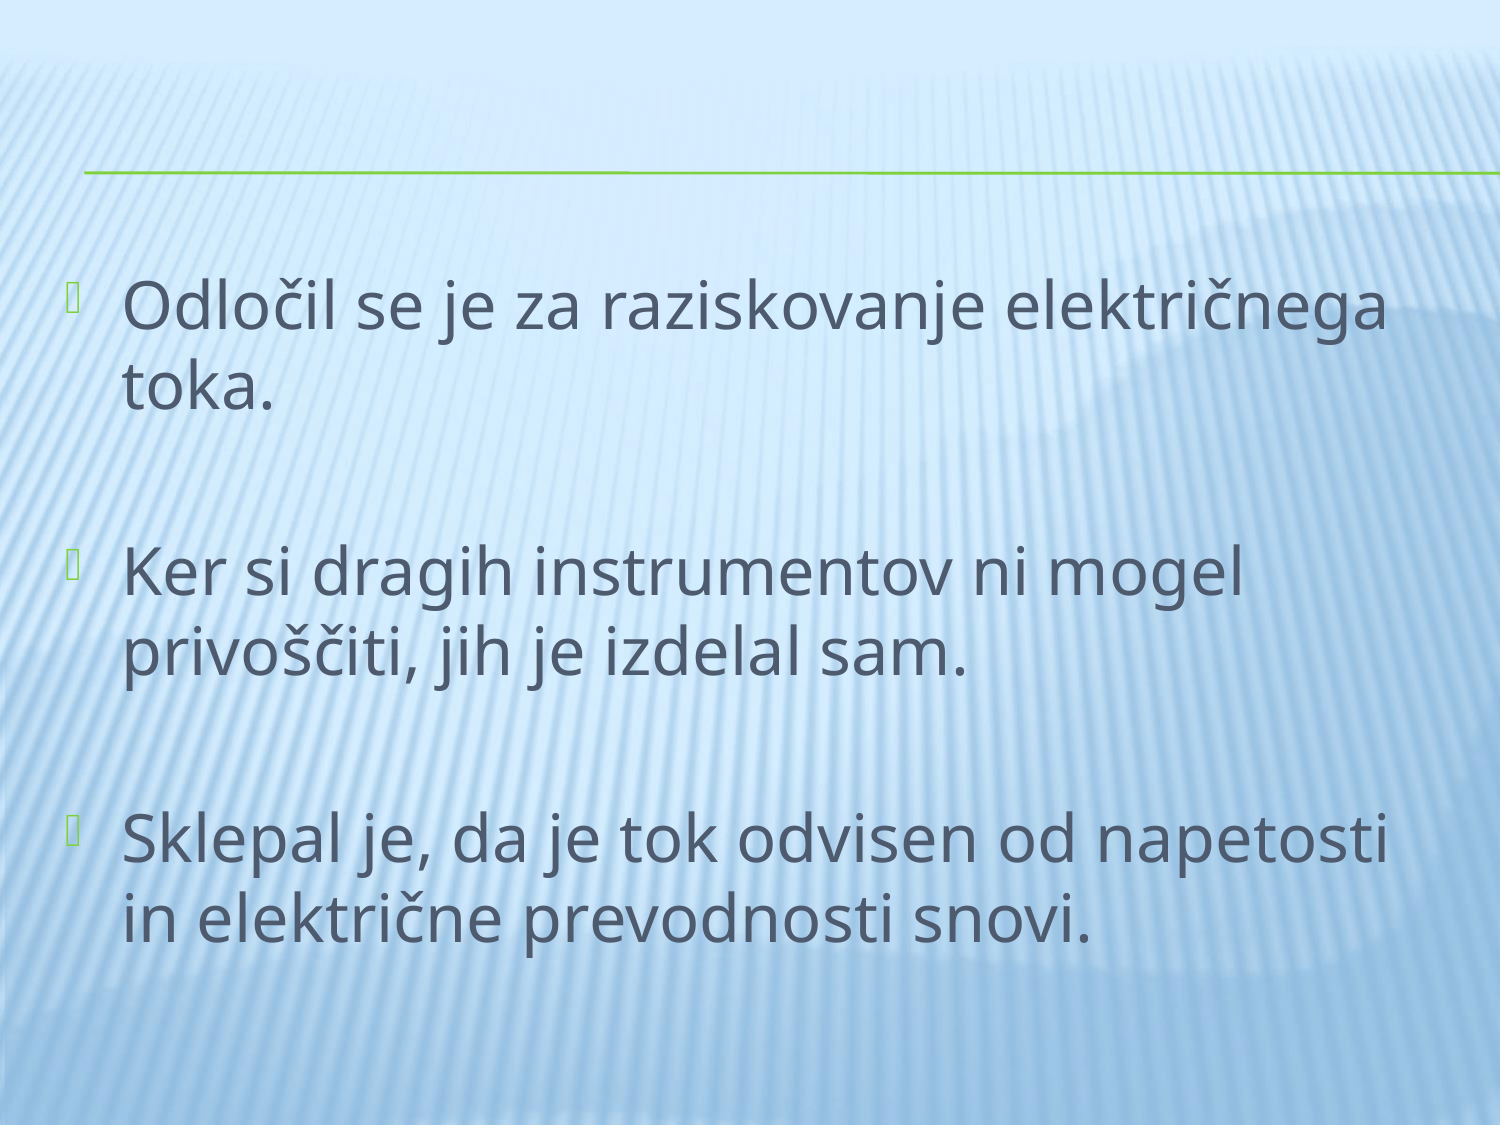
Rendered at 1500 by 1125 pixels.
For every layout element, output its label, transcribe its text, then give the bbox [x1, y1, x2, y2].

list Odločil se je za raziskovanje električnega toka. Ker si dragih instrumentov ni mogel privoščiti, jih je izdelal sam. Sklepal je, da je tok odvisen od napetosti in električne prevodnosti snovi. [50, 254, 1475, 998]
picture [0, 0, 1500, 1125]
